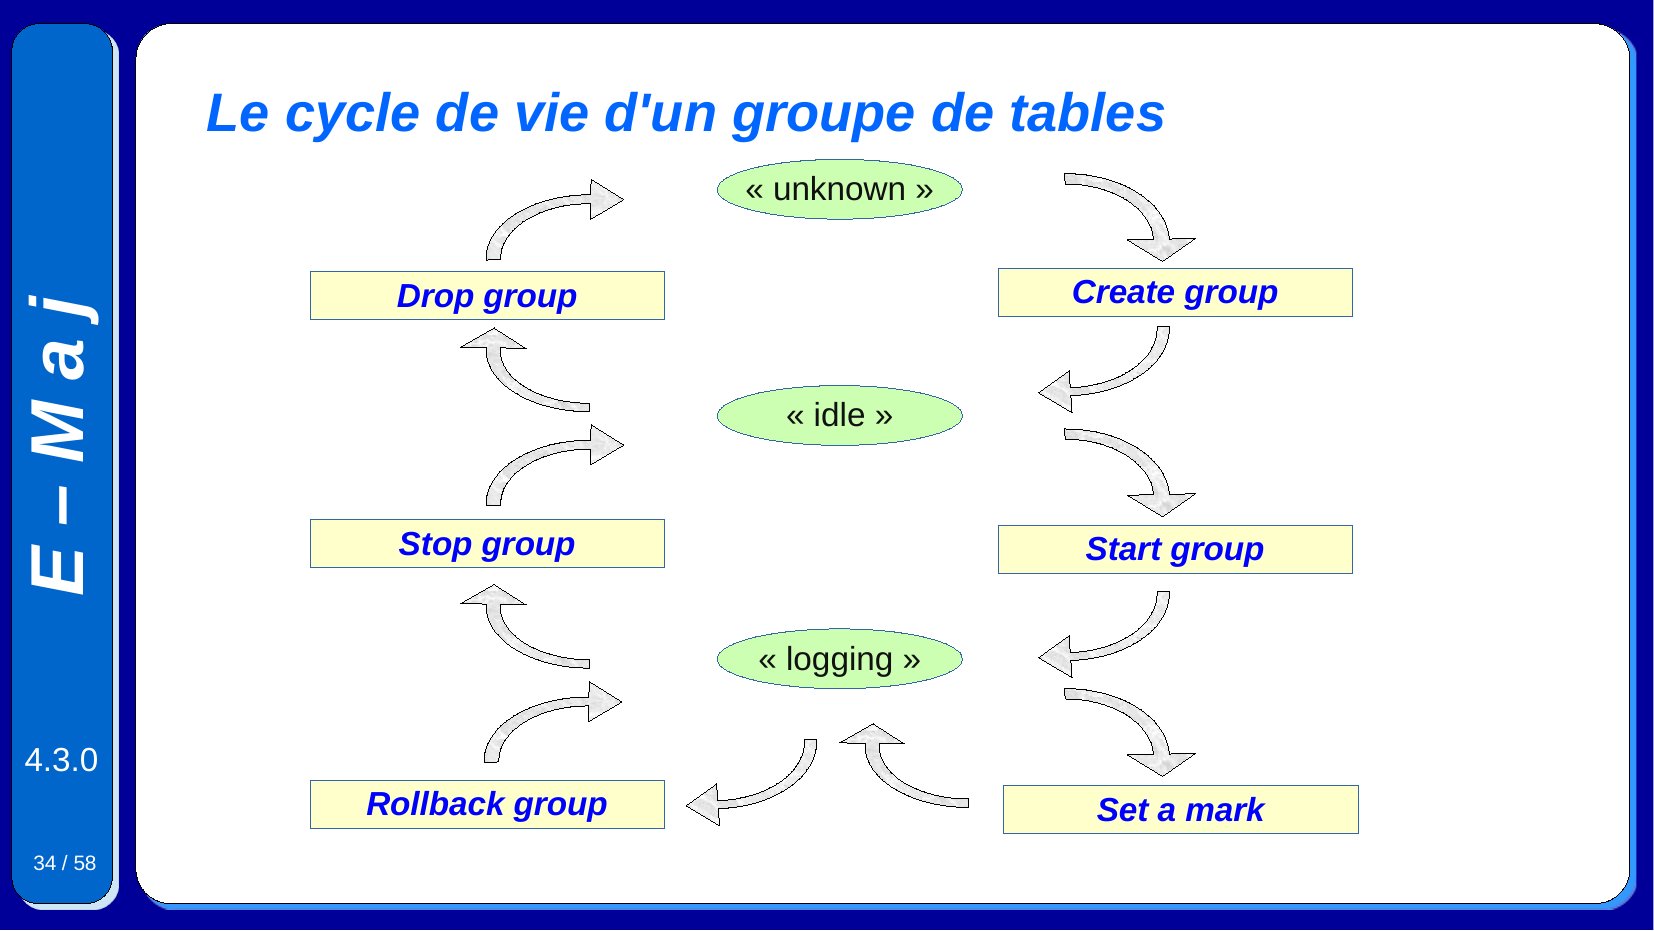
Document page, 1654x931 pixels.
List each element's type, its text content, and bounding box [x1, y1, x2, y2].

text_box [484, 681, 622, 763]
text_box [1038, 326, 1170, 413]
text_box « unknown » [717, 159, 963, 220]
text_box « idle » [717, 385, 963, 446]
text_box « logging » [717, 628, 963, 689]
text_box [686, 739, 817, 826]
text_box [1064, 428, 1196, 517]
text_box [486, 179, 624, 261]
text_box [460, 327, 590, 412]
text_box [839, 723, 969, 808]
text_box [1064, 173, 1196, 262]
text_box Create group [998, 268, 1353, 317]
text_box Drop group [310, 271, 665, 320]
text_box Set a mark [1003, 785, 1359, 834]
text_box Rollback group [310, 780, 665, 829]
text_box [486, 424, 624, 506]
text_box [460, 584, 590, 669]
text_box [1064, 688, 1196, 777]
title Le cycle de vie d'un groupe de tables [206, 34, 1593, 191]
text_box [1038, 591, 1170, 678]
text_box Stop group [310, 519, 665, 568]
text_box Start group [998, 525, 1353, 574]
